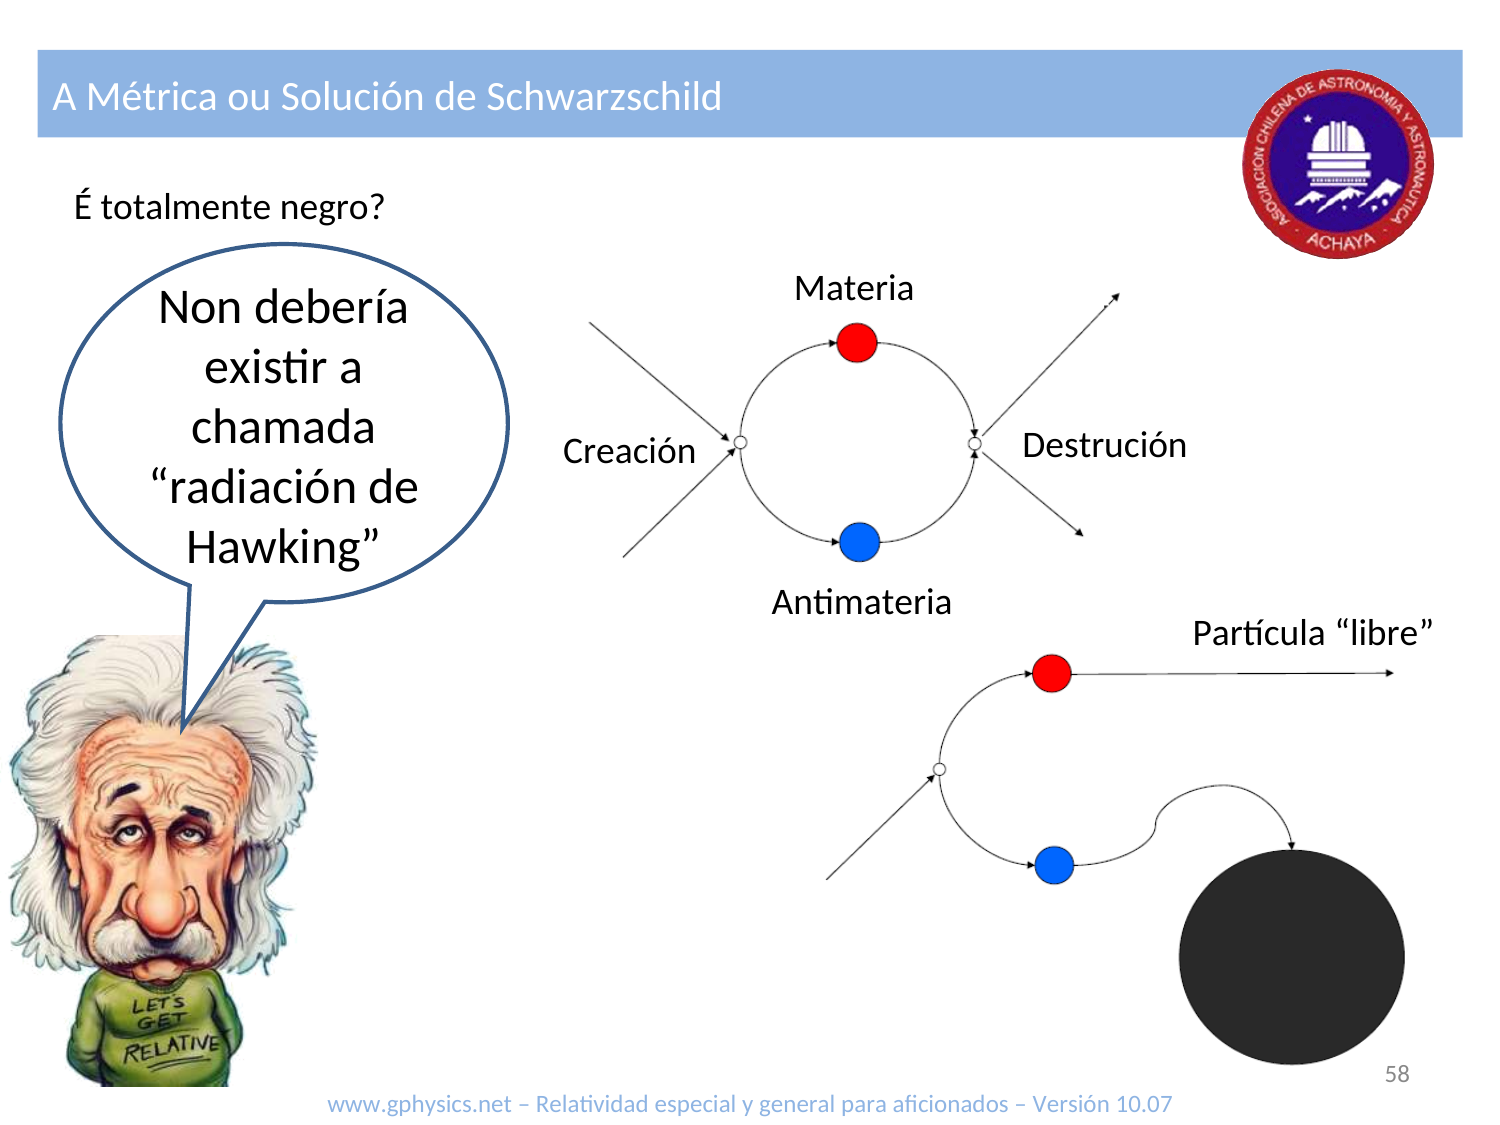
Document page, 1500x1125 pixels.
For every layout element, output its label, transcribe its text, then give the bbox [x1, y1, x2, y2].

text_box Destrución [1007, 412, 1204, 473]
text_box Materia [779, 255, 930, 316]
text_box A Métrica ou Solución de Schwarzschild [37, 49, 1463, 138]
text_box <número> [1074, 1042, 1426, 1103]
picture [1240, 67, 1436, 260]
picture [791, 629, 1424, 1072]
text_box www.gphysics.net – Relatividad especial y general para aficionados – Versión 10.07 [312, 1079, 1190, 1125]
text_box Partícula “libre” [1177, 600, 1450, 661]
picture [0, 635, 340, 1087]
text_box Non debería existir a chamada “radiación de Hawking” [60, 244, 508, 728]
text_box É totalmente negro? [59, 173, 402, 235]
text_box Creación [548, 418, 712, 480]
text_box Antimateria [756, 568, 968, 630]
picture [553, 281, 1141, 572]
